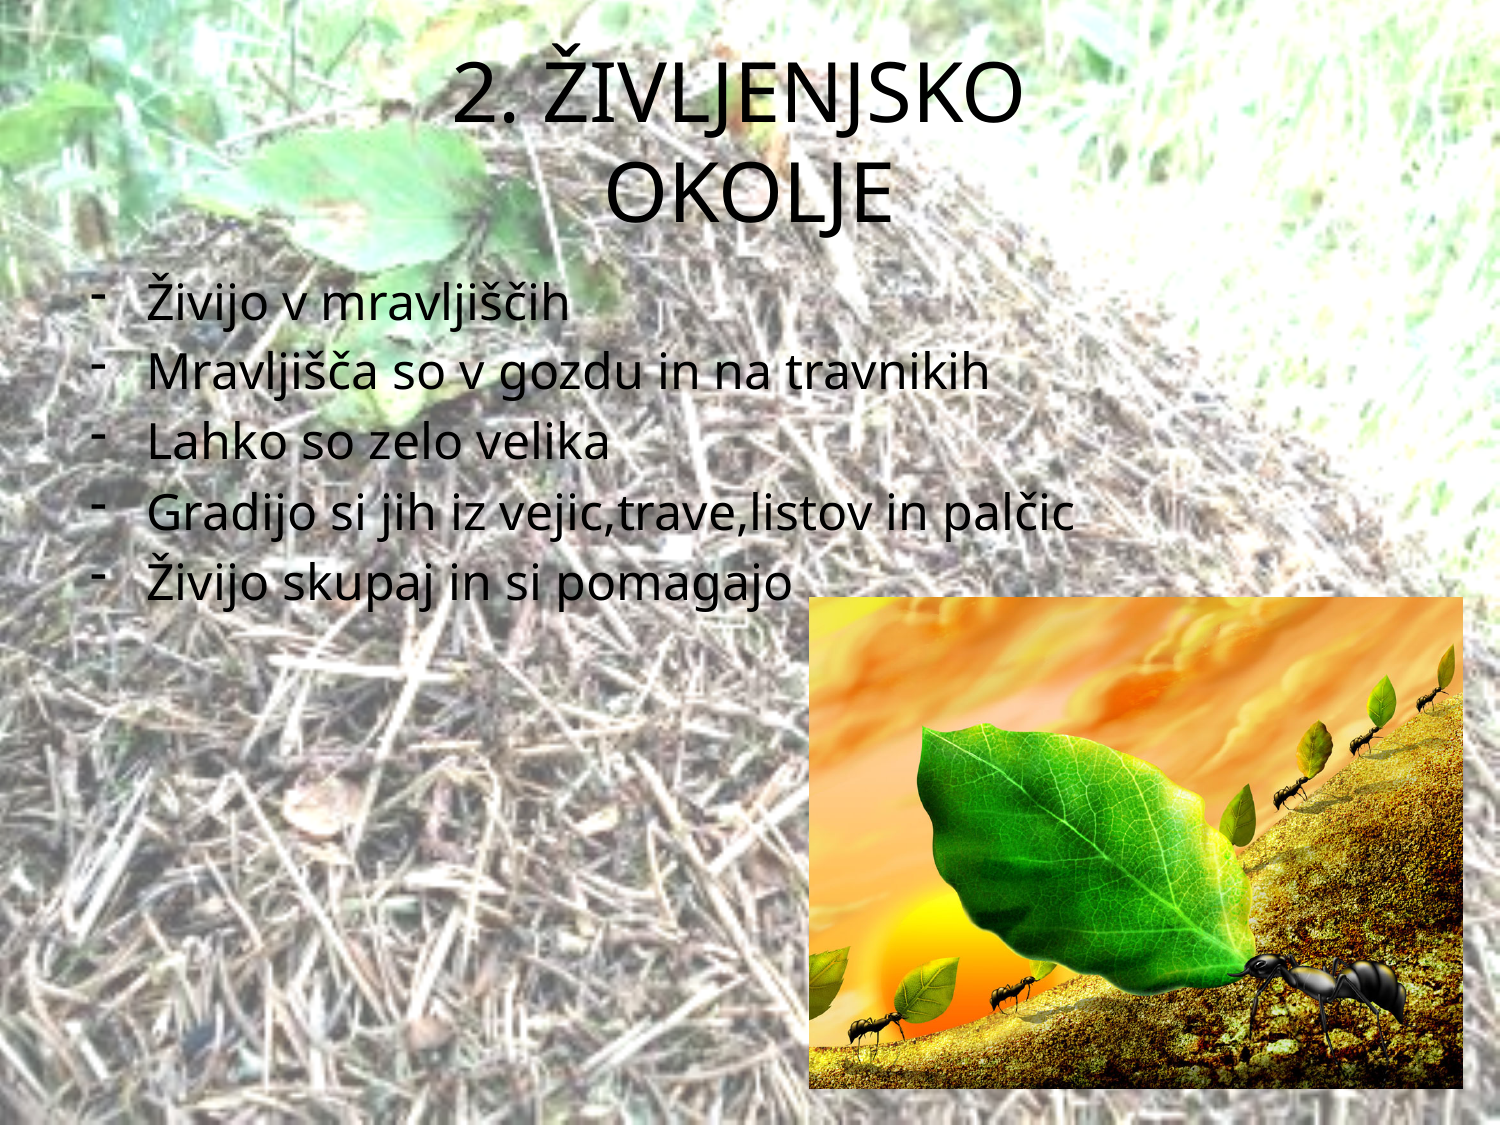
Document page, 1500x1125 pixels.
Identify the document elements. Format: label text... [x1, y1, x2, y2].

list Živijo v mravljiščih Mravljišča so v gozdu in na travnikih Lahko so zelo velika Gradijo si jih iz vejic,trave,listov in palčic Živijo skupaj in si pomagajo [75, 262, 1425, 1005]
picture [0, 0, 1500, 1125]
title 2. ŽIVLJENJSKO OKOLJE [75, 45, 1425, 233]
